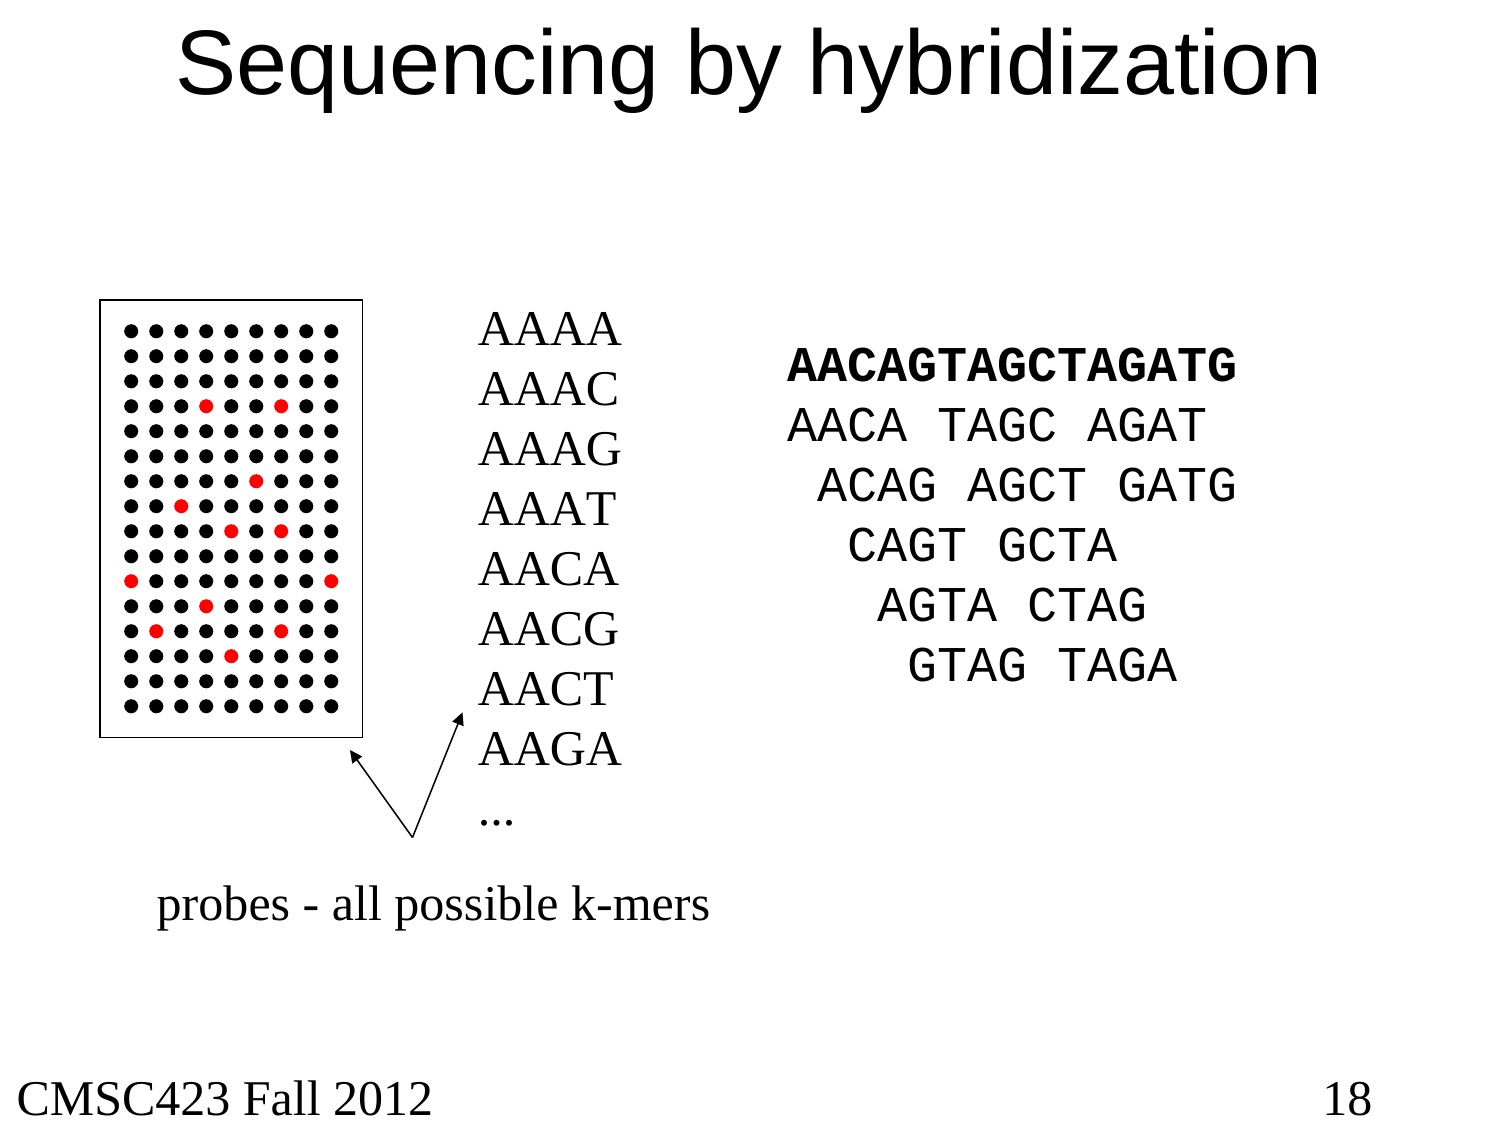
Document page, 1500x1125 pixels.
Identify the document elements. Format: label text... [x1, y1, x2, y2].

text_box [174, 675, 188, 688]
text_box [324, 399, 338, 413]
text_box [300, 525, 313, 538]
text_box [249, 349, 263, 363]
text_box [300, 349, 313, 363]
text_box [225, 574, 238, 588]
text_box [249, 549, 263, 563]
text_box [324, 324, 338, 338]
text_box [199, 525, 213, 538]
text_box [199, 450, 213, 463]
text_box [174, 574, 188, 588]
text_box [274, 499, 288, 513]
text_box [199, 600, 213, 613]
text_box [174, 474, 188, 488]
text_box [300, 424, 313, 438]
text_box [199, 675, 213, 688]
text_box [249, 574, 263, 588]
text_box [174, 450, 188, 463]
text_box [249, 600, 263, 613]
text_box [174, 349, 188, 363]
text_box [274, 349, 288, 363]
text_box [124, 499, 138, 513]
text_box [274, 574, 288, 588]
text_box [300, 399, 313, 413]
text_box [150, 574, 163, 588]
text_box [249, 399, 263, 413]
text_box [199, 349, 213, 363]
text_box [324, 525, 338, 538]
text_box [274, 549, 288, 563]
text_box probes - all possible k-mers [141, 862, 726, 938]
text_box [150, 549, 163, 563]
text_box [249, 624, 263, 638]
text_box [124, 324, 138, 338]
text_box [225, 375, 238, 388]
text_box [300, 675, 313, 688]
text_box [124, 399, 138, 413]
text_box [225, 675, 238, 688]
text_box [150, 649, 163, 663]
text_box [274, 649, 288, 663]
text_box [225, 324, 238, 338]
text_box [225, 474, 238, 488]
text_box [274, 624, 288, 638]
text_box [249, 649, 263, 663]
text_box [249, 424, 263, 438]
text_box [150, 499, 163, 513]
text_box [199, 649, 213, 663]
text_box [225, 624, 238, 638]
text_box [199, 699, 213, 713]
text_box [150, 349, 163, 363]
text_box [174, 399, 188, 413]
text_box AAAA AAAC AAAG AAAT AACA AACG AACT AAGA ... [463, 287, 637, 843]
text_box [124, 549, 138, 563]
text_box [124, 675, 138, 688]
text_box [324, 450, 338, 463]
text_box [300, 499, 313, 513]
text_box [274, 675, 288, 688]
text_box [150, 424, 163, 438]
text_box [174, 375, 188, 388]
text_box [274, 375, 288, 388]
text_box [150, 600, 163, 613]
text_box [300, 600, 313, 613]
text_box [150, 525, 163, 538]
text_box [124, 450, 138, 463]
text_box [150, 675, 163, 688]
text_box [300, 624, 313, 638]
text_box AACAGTAGCTAGATG AACA TAGC AGAT ACAG AGCT GATG CAGT GCTA AGTA CTAG GTAG TAGA [772, 323, 1253, 699]
text_box [150, 624, 163, 638]
text_box [249, 474, 263, 488]
text_box [225, 525, 238, 538]
text_box [225, 649, 238, 663]
text_box [324, 375, 338, 388]
text_box [174, 525, 188, 538]
text_box [124, 424, 138, 438]
text_box [225, 399, 238, 413]
text_box [150, 375, 163, 388]
text_box [274, 399, 288, 413]
text_box [124, 525, 138, 538]
text_box [324, 349, 338, 363]
title Sequencing by hybridization [0, 3, 1500, 122]
text_box [274, 600, 288, 613]
text_box [150, 450, 163, 463]
text_box [174, 624, 188, 638]
text_box [225, 349, 238, 363]
text_box [300, 474, 313, 488]
text_box [124, 600, 138, 613]
text_box [249, 499, 263, 513]
text_box [225, 424, 238, 438]
text_box [124, 474, 138, 488]
text_box [324, 624, 338, 638]
text_box [249, 699, 263, 713]
text_box [274, 699, 288, 713]
text_box [324, 600, 338, 613]
text_box [274, 324, 288, 338]
text_box [174, 699, 188, 713]
text_box [199, 474, 213, 488]
text_box [225, 499, 238, 513]
text_box [300, 324, 313, 338]
text_box [324, 499, 338, 513]
text_box [300, 699, 313, 713]
text_box [124, 574, 138, 588]
text_box [300, 375, 313, 388]
text_box [174, 424, 188, 438]
text_box [199, 574, 213, 588]
text_box [274, 474, 288, 488]
text_box [199, 424, 213, 438]
text_box [324, 424, 338, 438]
text_box [199, 499, 213, 513]
text_box [324, 549, 338, 563]
text_box [225, 699, 238, 713]
text_box [249, 675, 263, 688]
text_box [249, 450, 263, 463]
text_box [225, 549, 238, 563]
text_box [324, 699, 338, 713]
text_box [150, 324, 163, 338]
text_box [150, 474, 163, 488]
text_box [300, 549, 313, 563]
text_box [174, 649, 188, 663]
text_box [174, 499, 188, 513]
text_box [150, 399, 163, 413]
text_box [274, 525, 288, 538]
text_box [199, 549, 213, 563]
text_box [174, 549, 188, 563]
text_box [300, 649, 313, 663]
text_box [274, 450, 288, 463]
text_box [174, 600, 188, 613]
text_box [249, 375, 263, 388]
text_box [174, 324, 188, 338]
text_box [324, 474, 338, 488]
text_box [274, 424, 288, 438]
text_box [324, 574, 338, 588]
text_box [199, 624, 213, 638]
text_box [300, 574, 313, 588]
text_box [124, 349, 138, 363]
text_box [124, 649, 138, 663]
text_box [124, 375, 138, 388]
text_box [225, 600, 238, 613]
text_box [199, 324, 213, 338]
text_box [199, 399, 213, 413]
text_box [150, 699, 163, 713]
text_box [324, 675, 338, 688]
text_box [324, 649, 338, 663]
text_box [249, 324, 263, 338]
text_box [124, 699, 138, 713]
text_box [249, 525, 263, 538]
text_box [124, 624, 138, 638]
text_box [300, 450, 313, 463]
text_box [225, 450, 238, 463]
text_box [199, 375, 213, 388]
